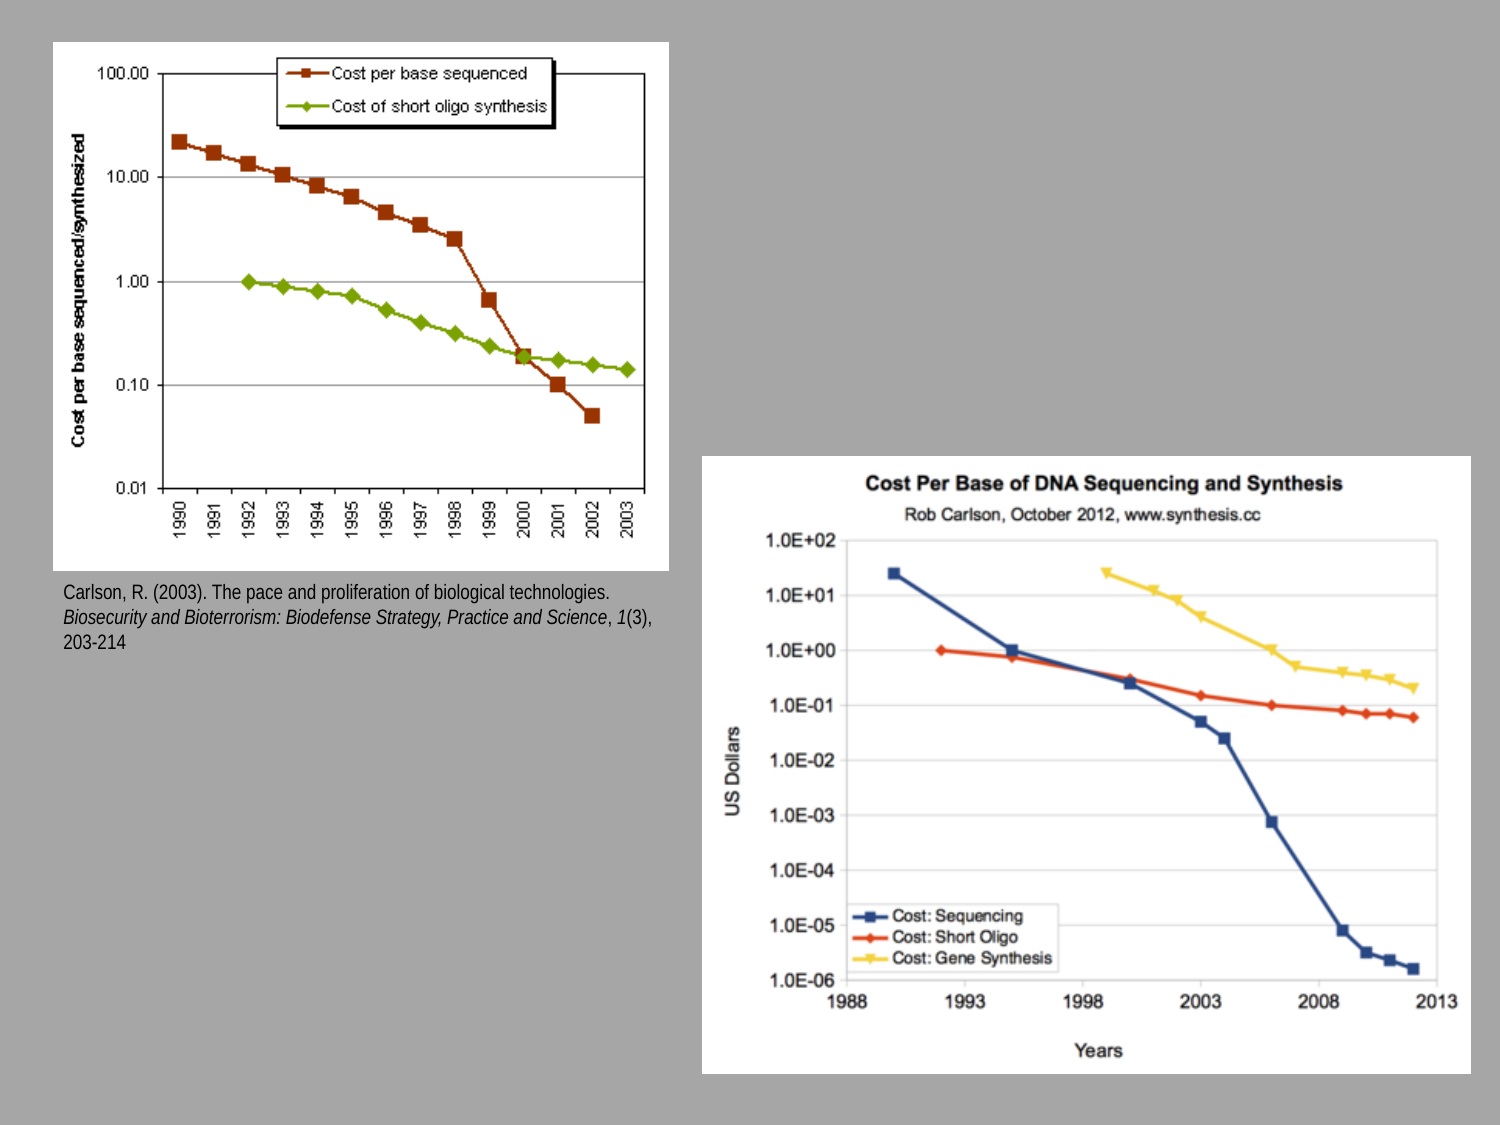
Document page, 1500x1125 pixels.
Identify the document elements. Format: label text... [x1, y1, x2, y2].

text_box Carlson, R. (2003). The pace and proliferation of biological technologies. Biosecurity and Bioterrorism: Biodefense Strategy, Practice and Science, 1(3), 203-214 [48, 570, 669, 661]
picture [702, 456, 1471, 1074]
picture [53, 42, 669, 570]
